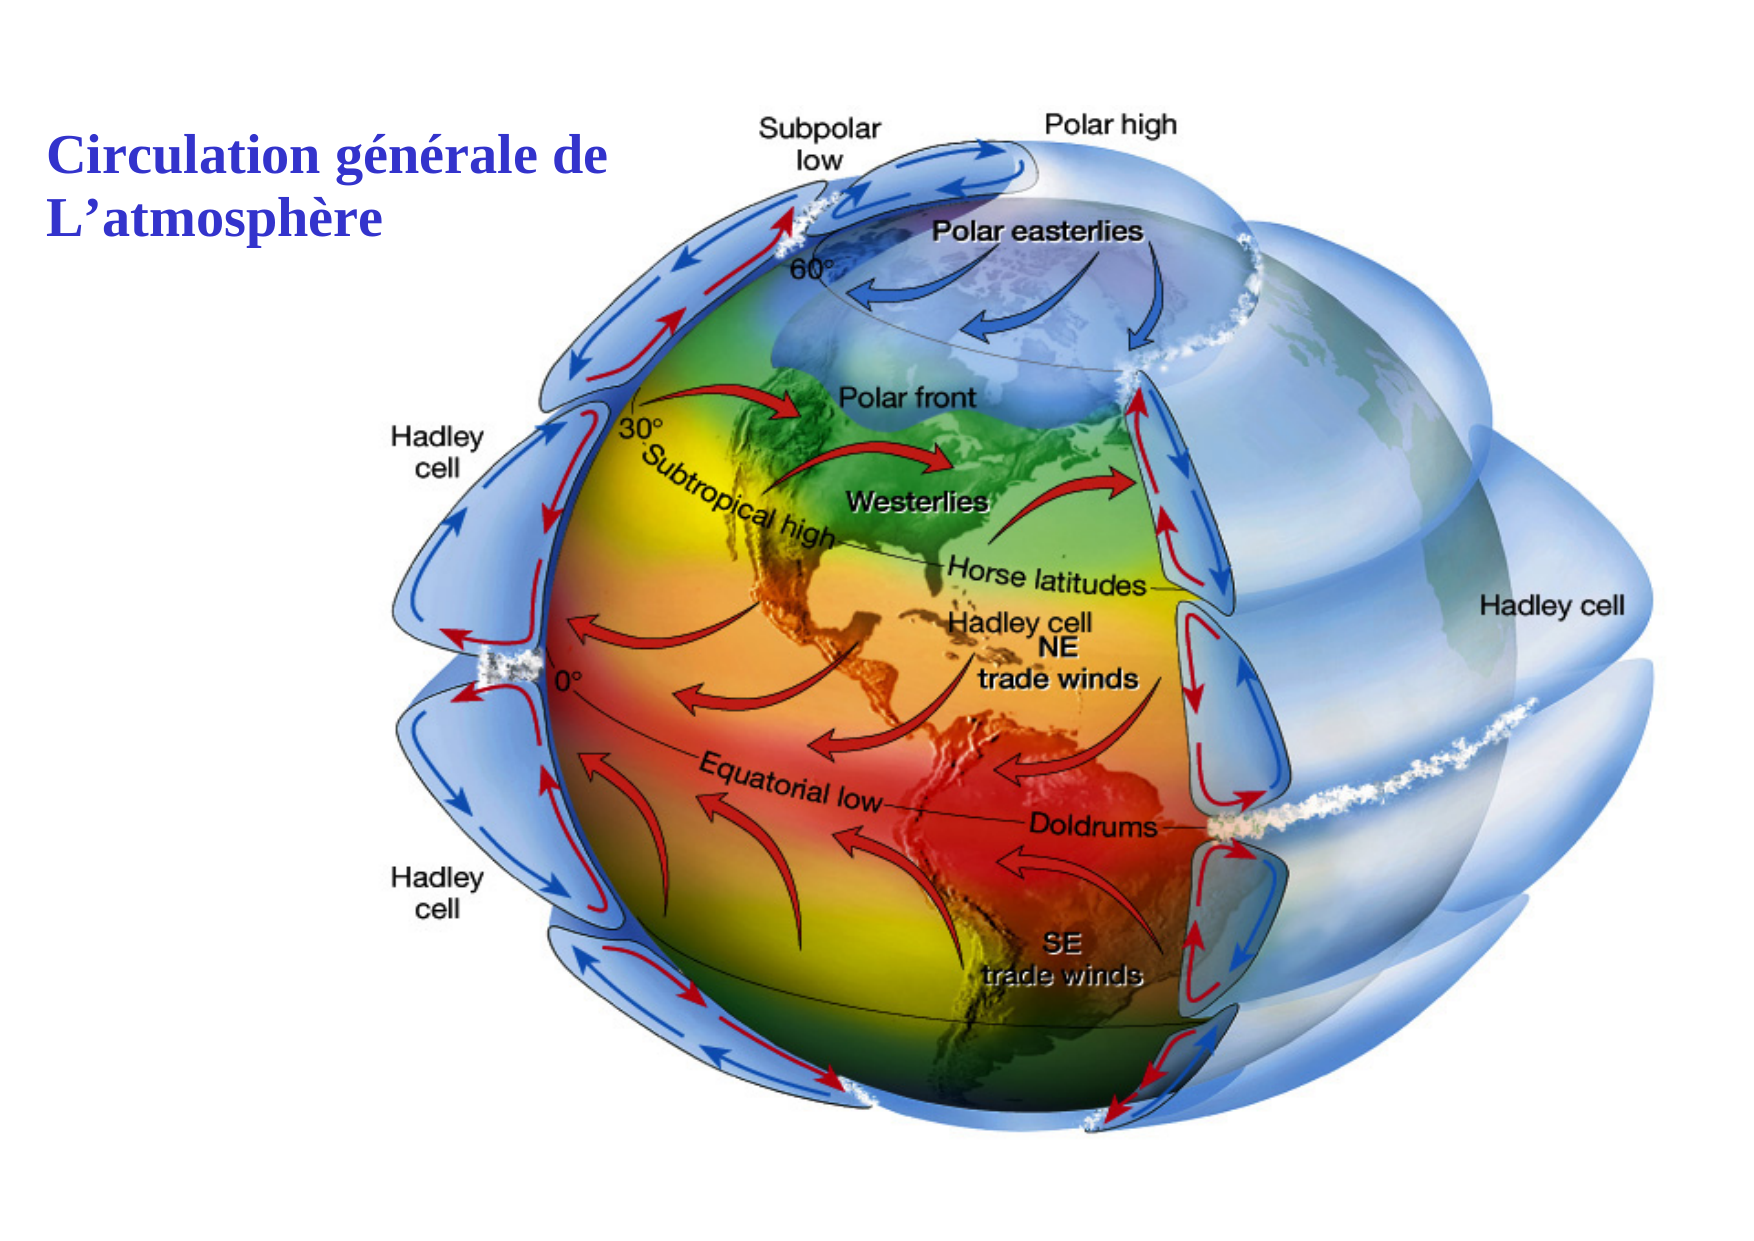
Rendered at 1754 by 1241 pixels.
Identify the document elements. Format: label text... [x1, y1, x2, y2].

text_box Circulation générale de L’atmosphère [31, 115, 625, 257]
picture [292, 105, 1754, 1141]
